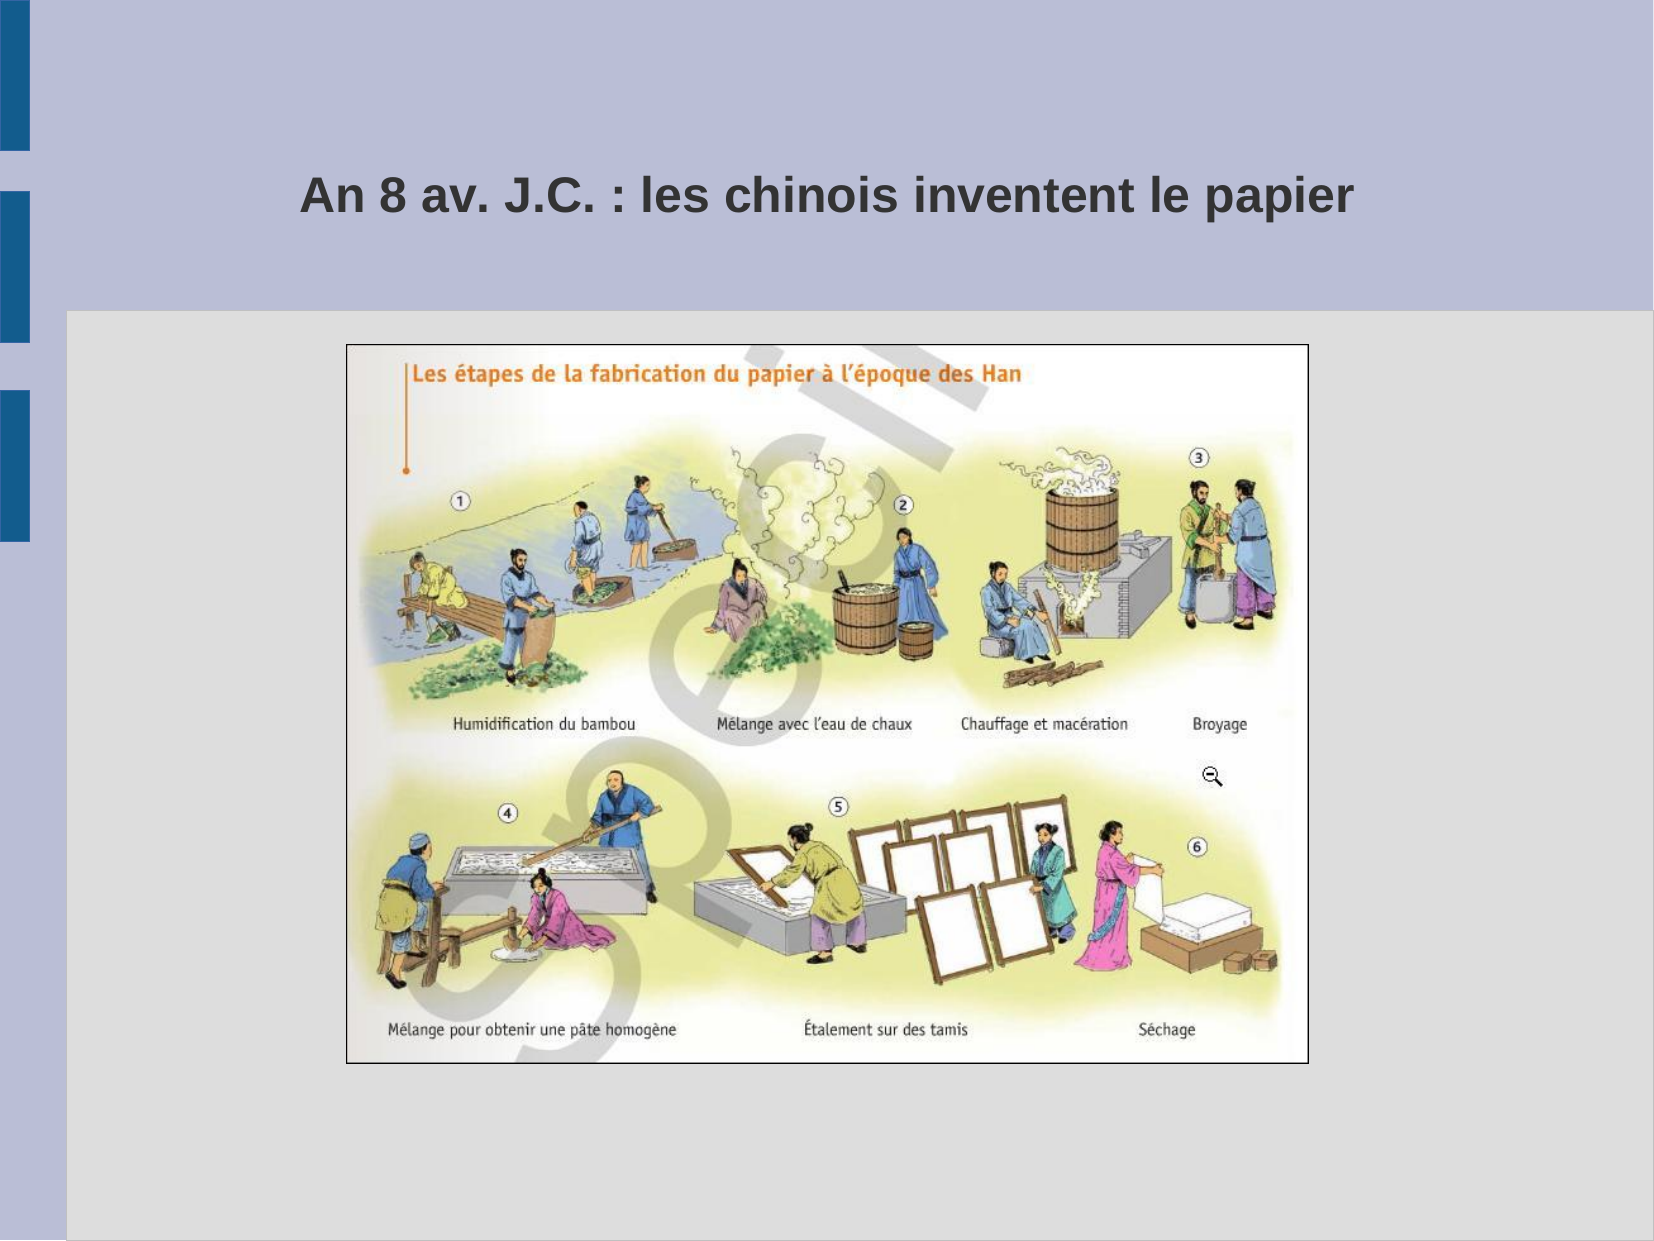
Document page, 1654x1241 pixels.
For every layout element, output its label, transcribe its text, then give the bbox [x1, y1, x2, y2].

picture [346, 344, 1309, 1065]
title An 8 av. J.C. : les chinois inventent le papier [121, 91, 1534, 299]
